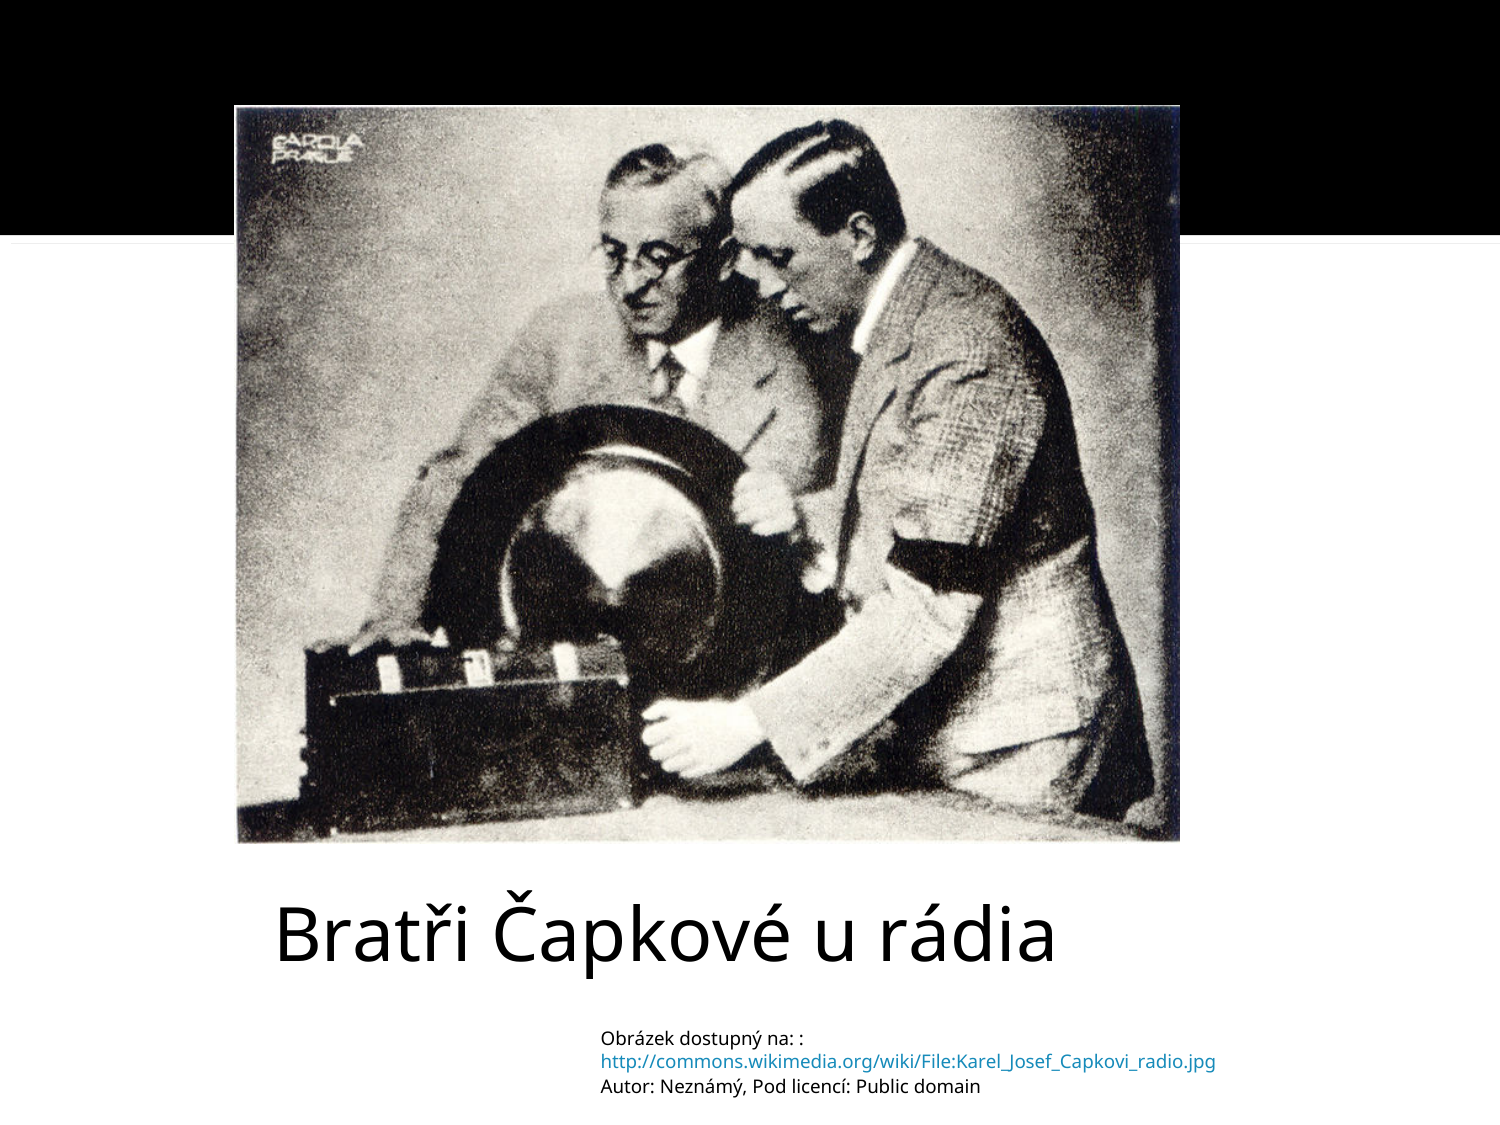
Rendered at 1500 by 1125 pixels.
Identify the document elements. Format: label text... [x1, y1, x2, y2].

text_box Bratři Čapkové u rádia [140, 878, 1231, 985]
text_box Obrázek dostupný na: : http://commons.wikimedia.org/wiki/File:Karel_Josef_Capkovi_radio.jpg Autor: Neznámý, Pod licencí: Public domain [585, 1019, 1407, 1106]
picture [234, 105, 1180, 844]
